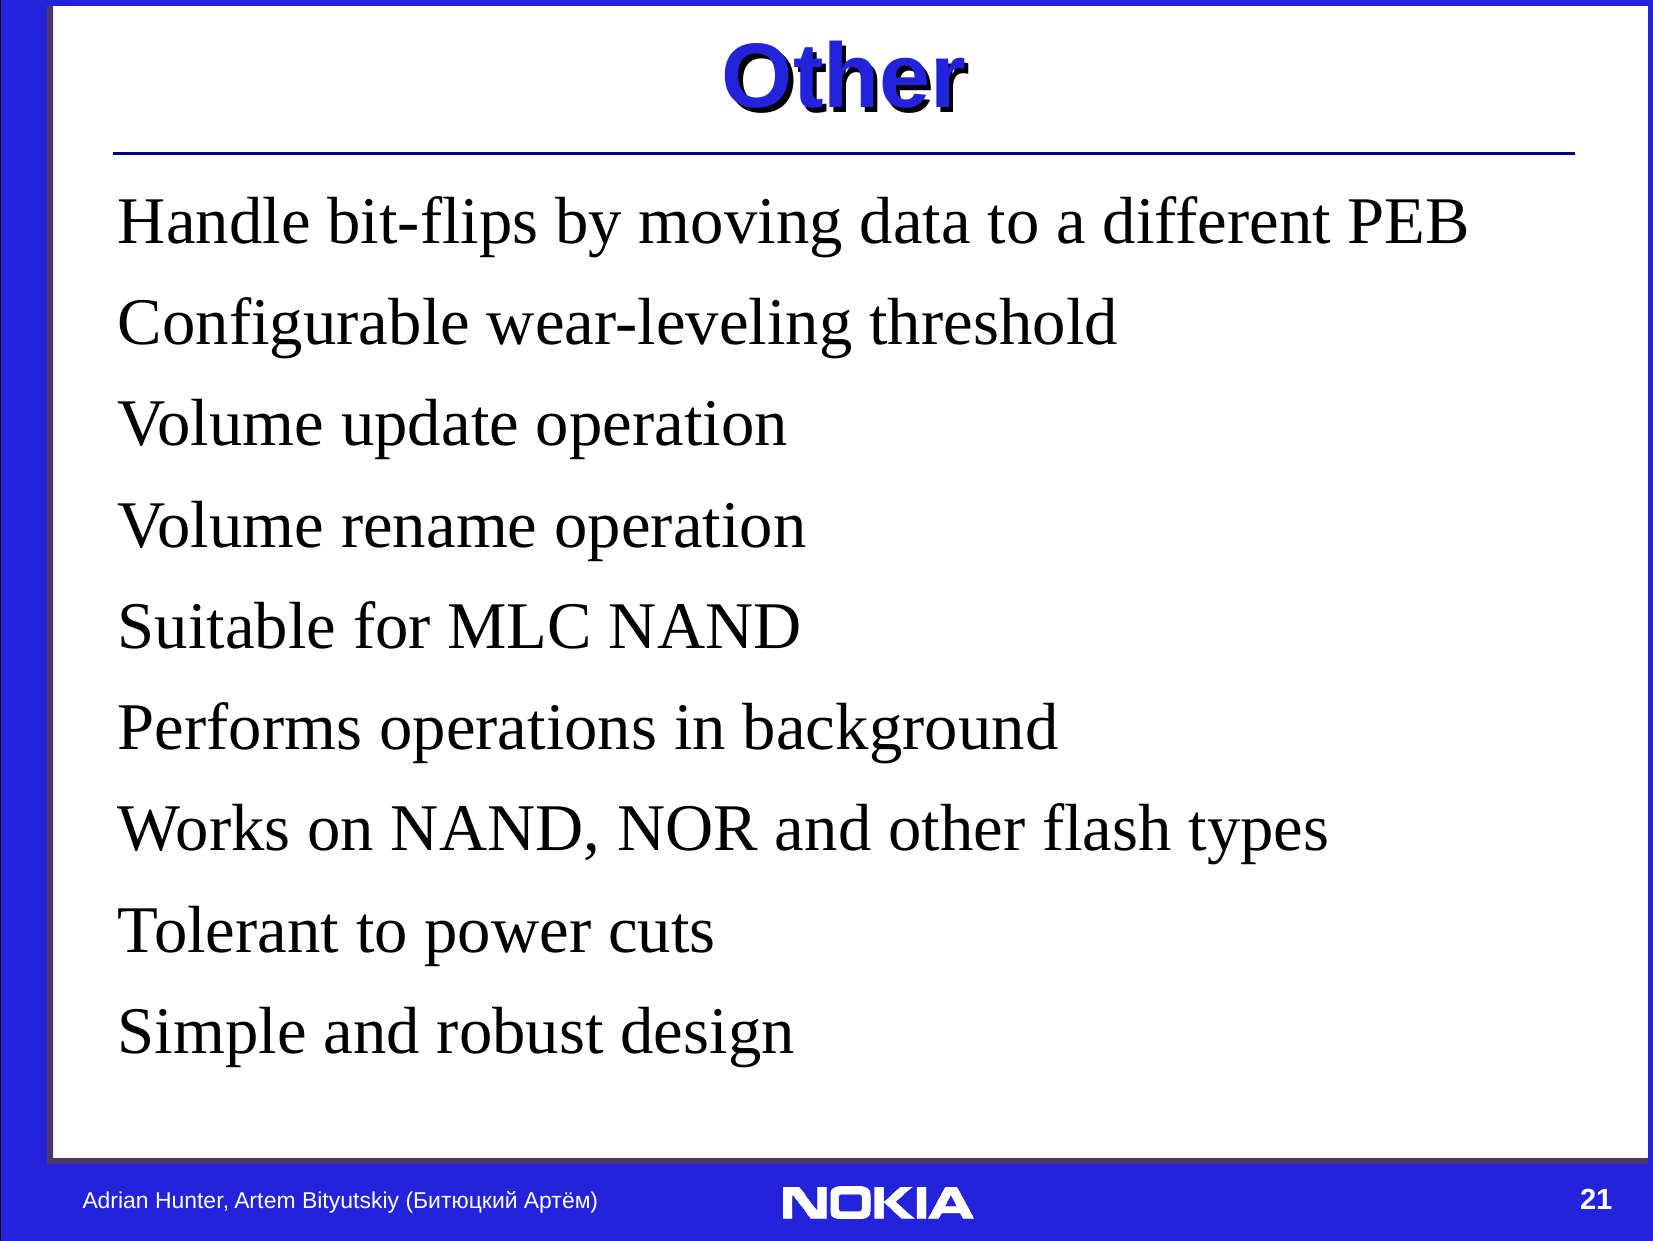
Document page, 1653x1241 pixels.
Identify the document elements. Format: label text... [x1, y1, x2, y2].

title Other [100, 2, 1588, 151]
list Handle bit-flips by moving data to a different PEB Configurable wear-leveling threshold Volume update operation Volume rename operation Suitable for MLC NAND Performs operations in background Works on NAND, NOR and other flash types Tolerant to power cuts Simple and robust design [100, 183, 1588, 1129]
picture [783, 1186, 974, 1219]
